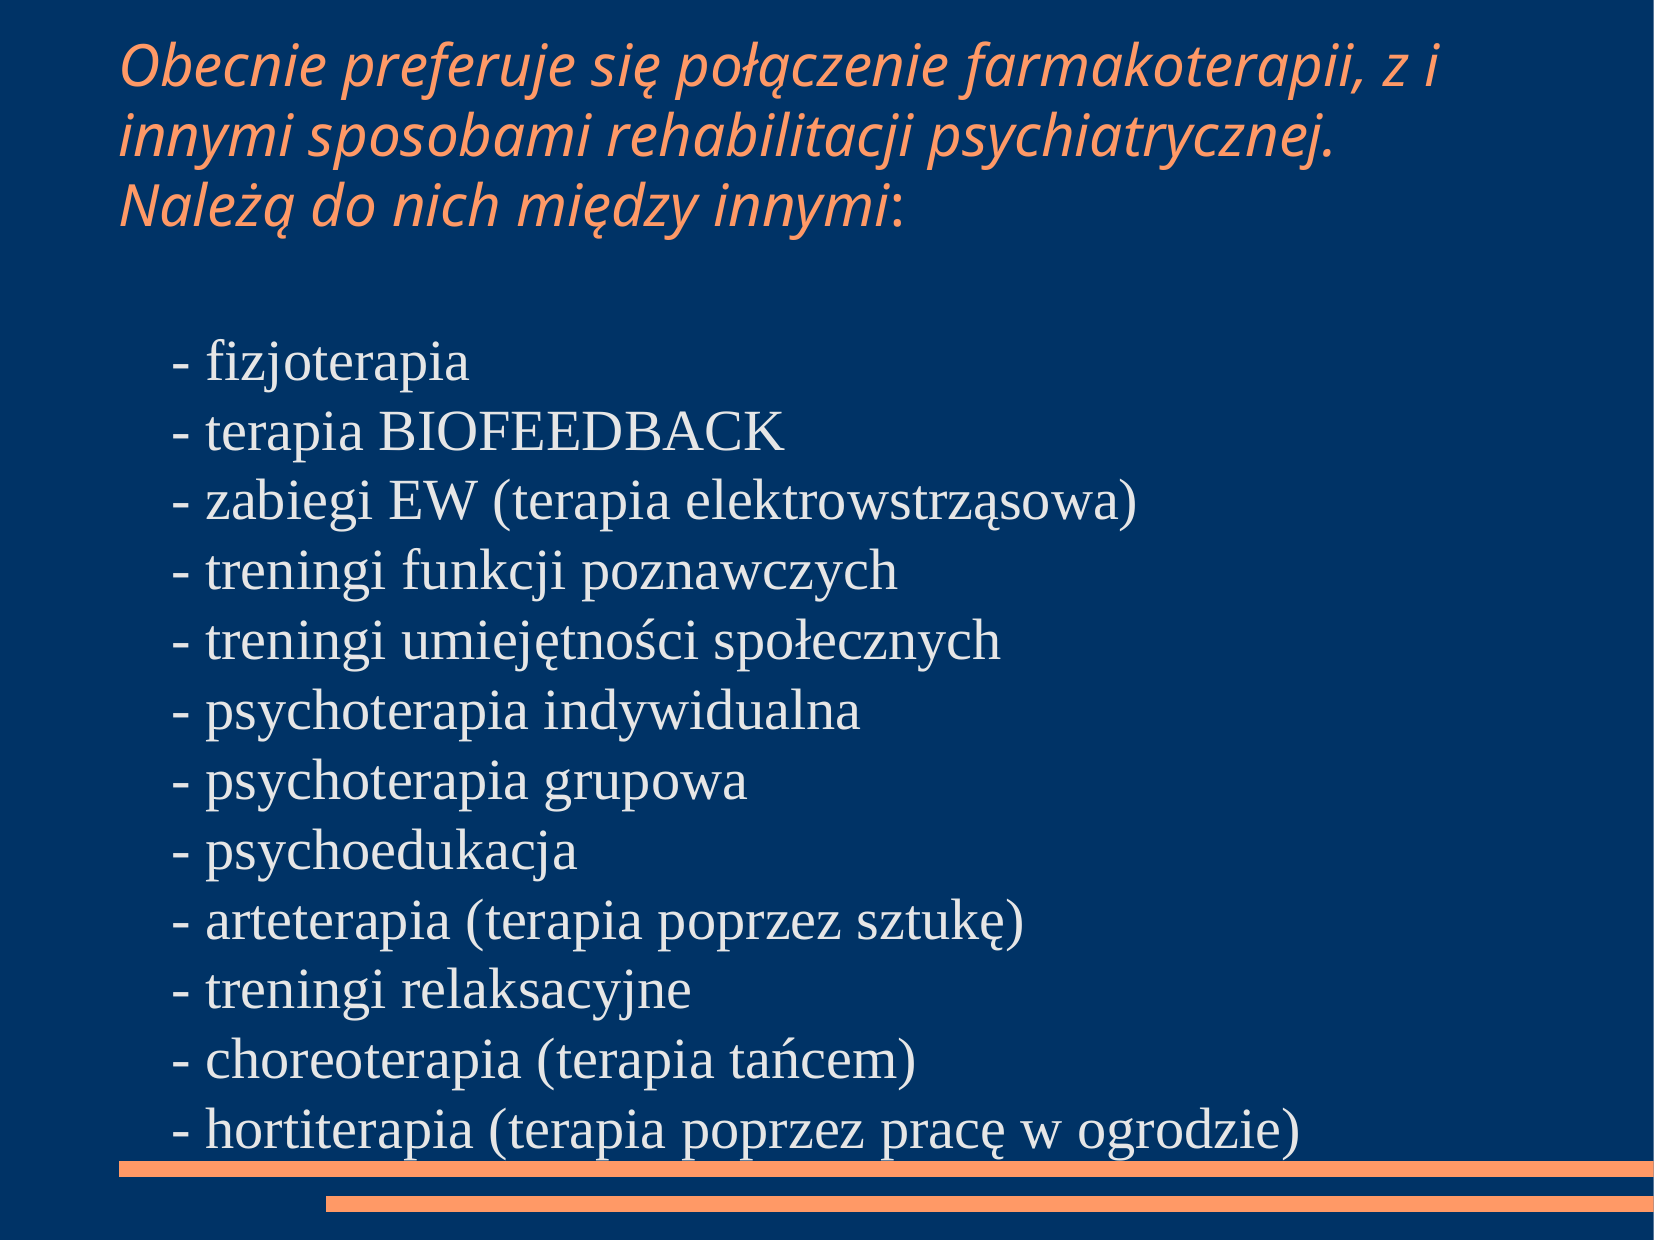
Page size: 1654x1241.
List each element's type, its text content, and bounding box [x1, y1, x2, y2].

list - fizjoterapia - terapia BIOFEEDBACK - zabiegi EW (terapia elektrowstrząsowa) - treningi funkcji poznawczych - treningi umiejętności społecznych - psychoterapia indywidualna - psychoterapia grupowa - psychoedukacja - arteterapia (terapia poprzez sztukę) - treningi relaksacyjne - choreoterapia (terapia tańcem) - hortiterapia (terapia poprzez pracę w ogrodzie) [59, 321, 1642, 1241]
title Obecnie preferuje się połączenie farmakoterapii, z i innymi sposobami rehabilitacji psychiatrycznej. Należą do nich między innymi: [118, 27, 1531, 239]
